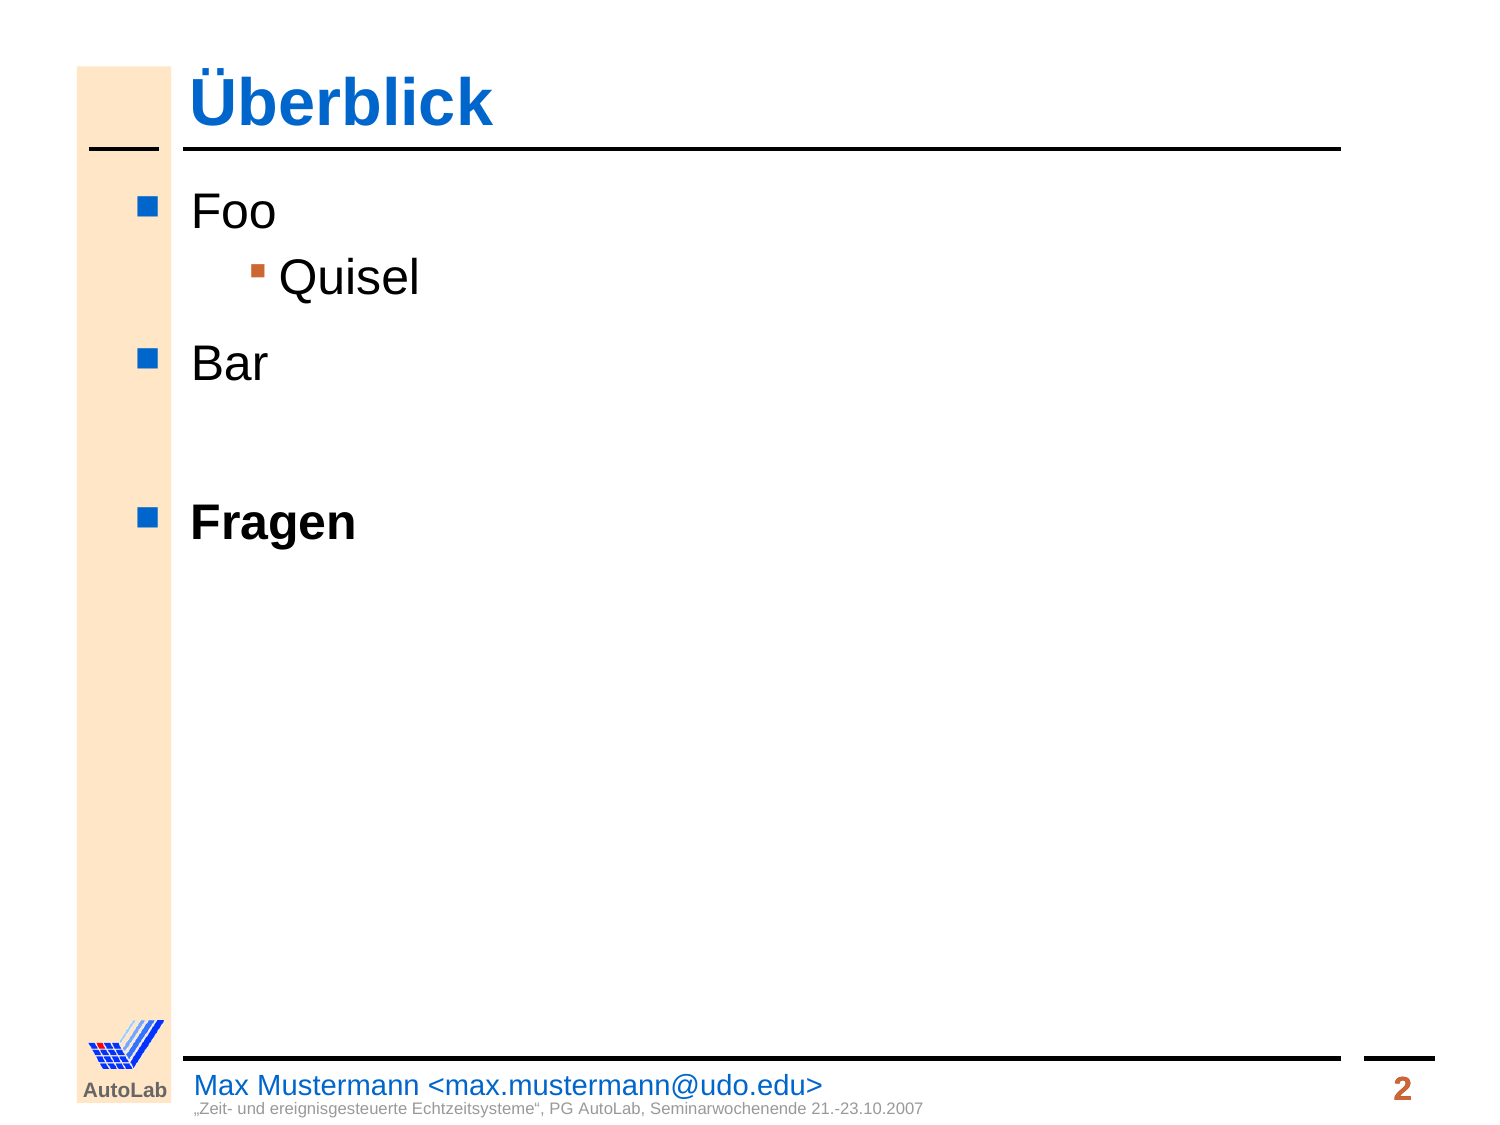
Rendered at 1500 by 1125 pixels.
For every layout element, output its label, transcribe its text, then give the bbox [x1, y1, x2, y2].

title Überblick [189, 41, 1427, 159]
list Foo Quisel Bar Fragen [134, 183, 1492, 1039]
picture [88, 1020, 164, 1069]
